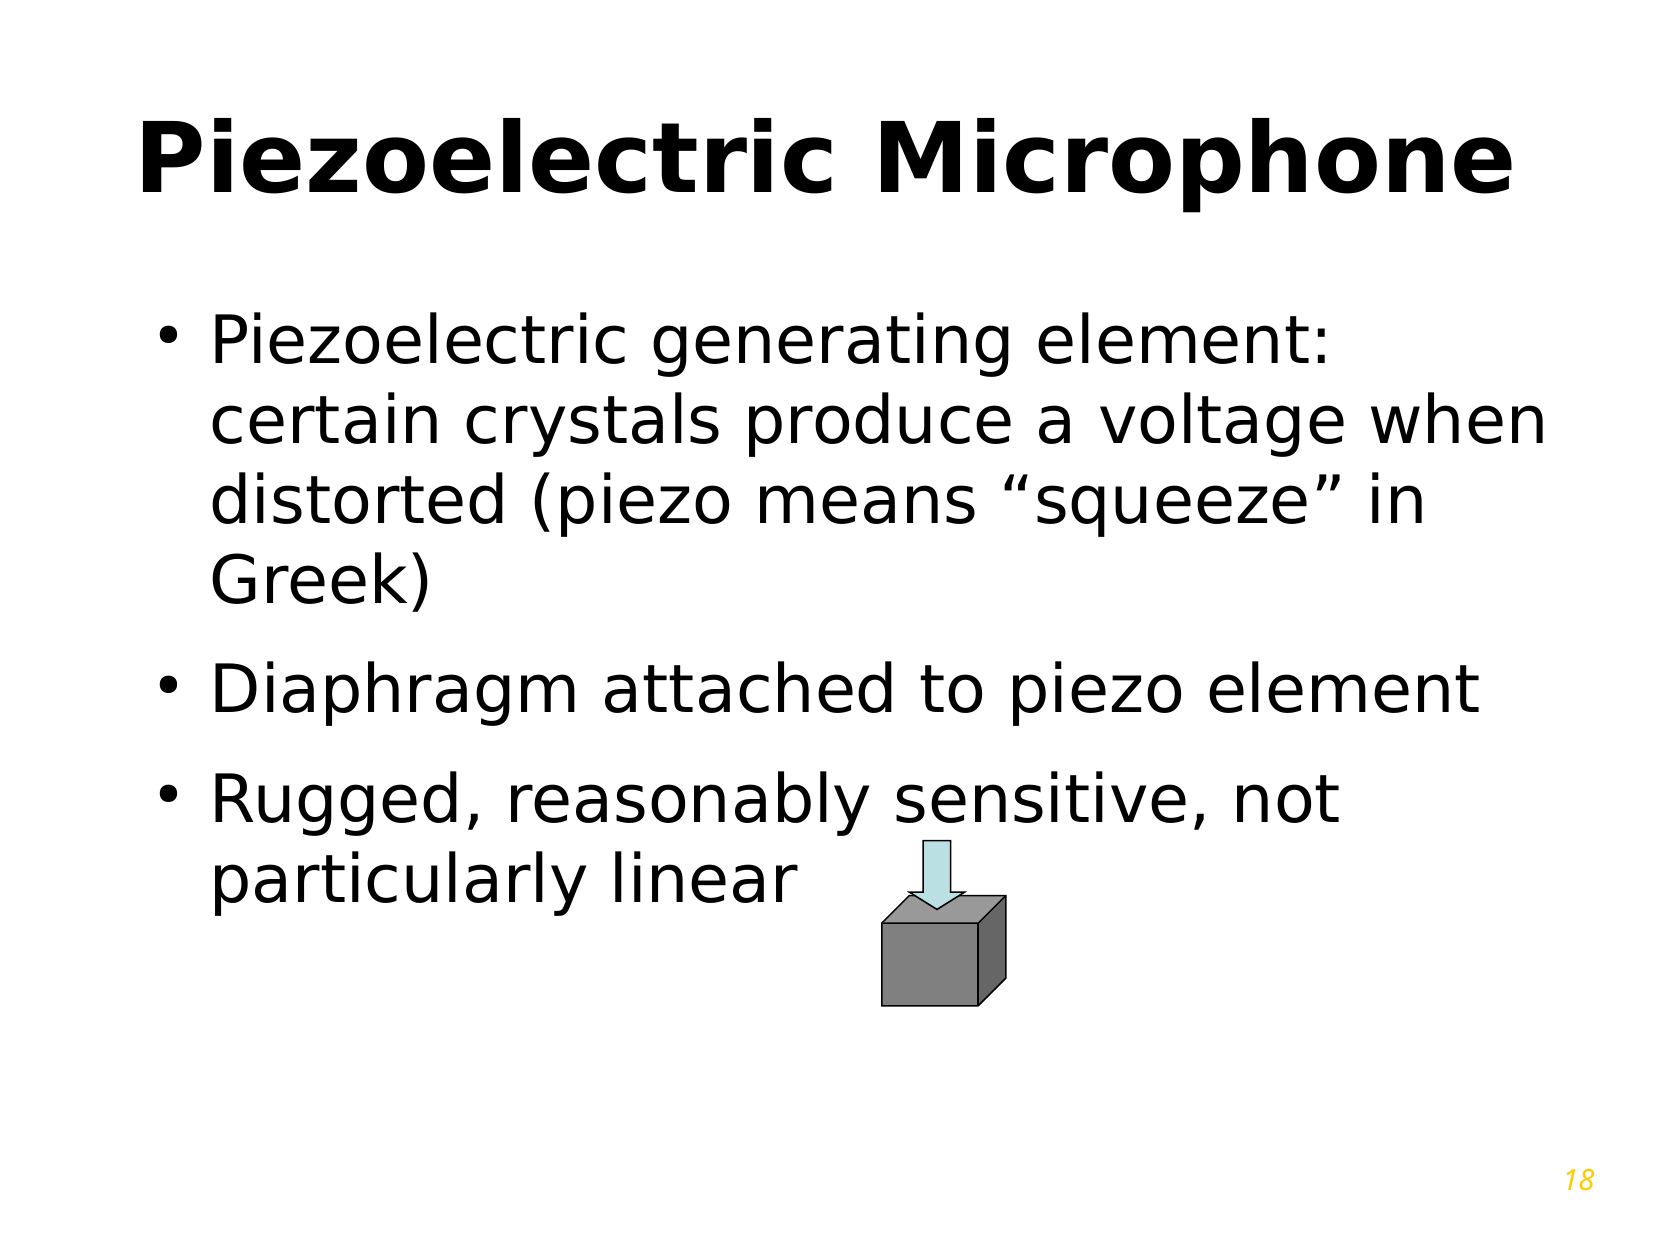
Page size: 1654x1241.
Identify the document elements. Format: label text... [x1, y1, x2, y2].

text_box [882, 897, 1006, 1006]
slide_number <skaitlis> [1339, 1153, 1610, 1241]
list Piezoelectric generating element: certain crystals produce a voltage when distorted (piezo means “squeeze” in Greek) Diaphragm attached to piezo element Rugged, reasonably sensitive, not particularly linear [124, 289, 1571, 1108]
title Piezoelectric Microphone [82, 49, 1571, 257]
text_box [909, 840, 965, 910]
